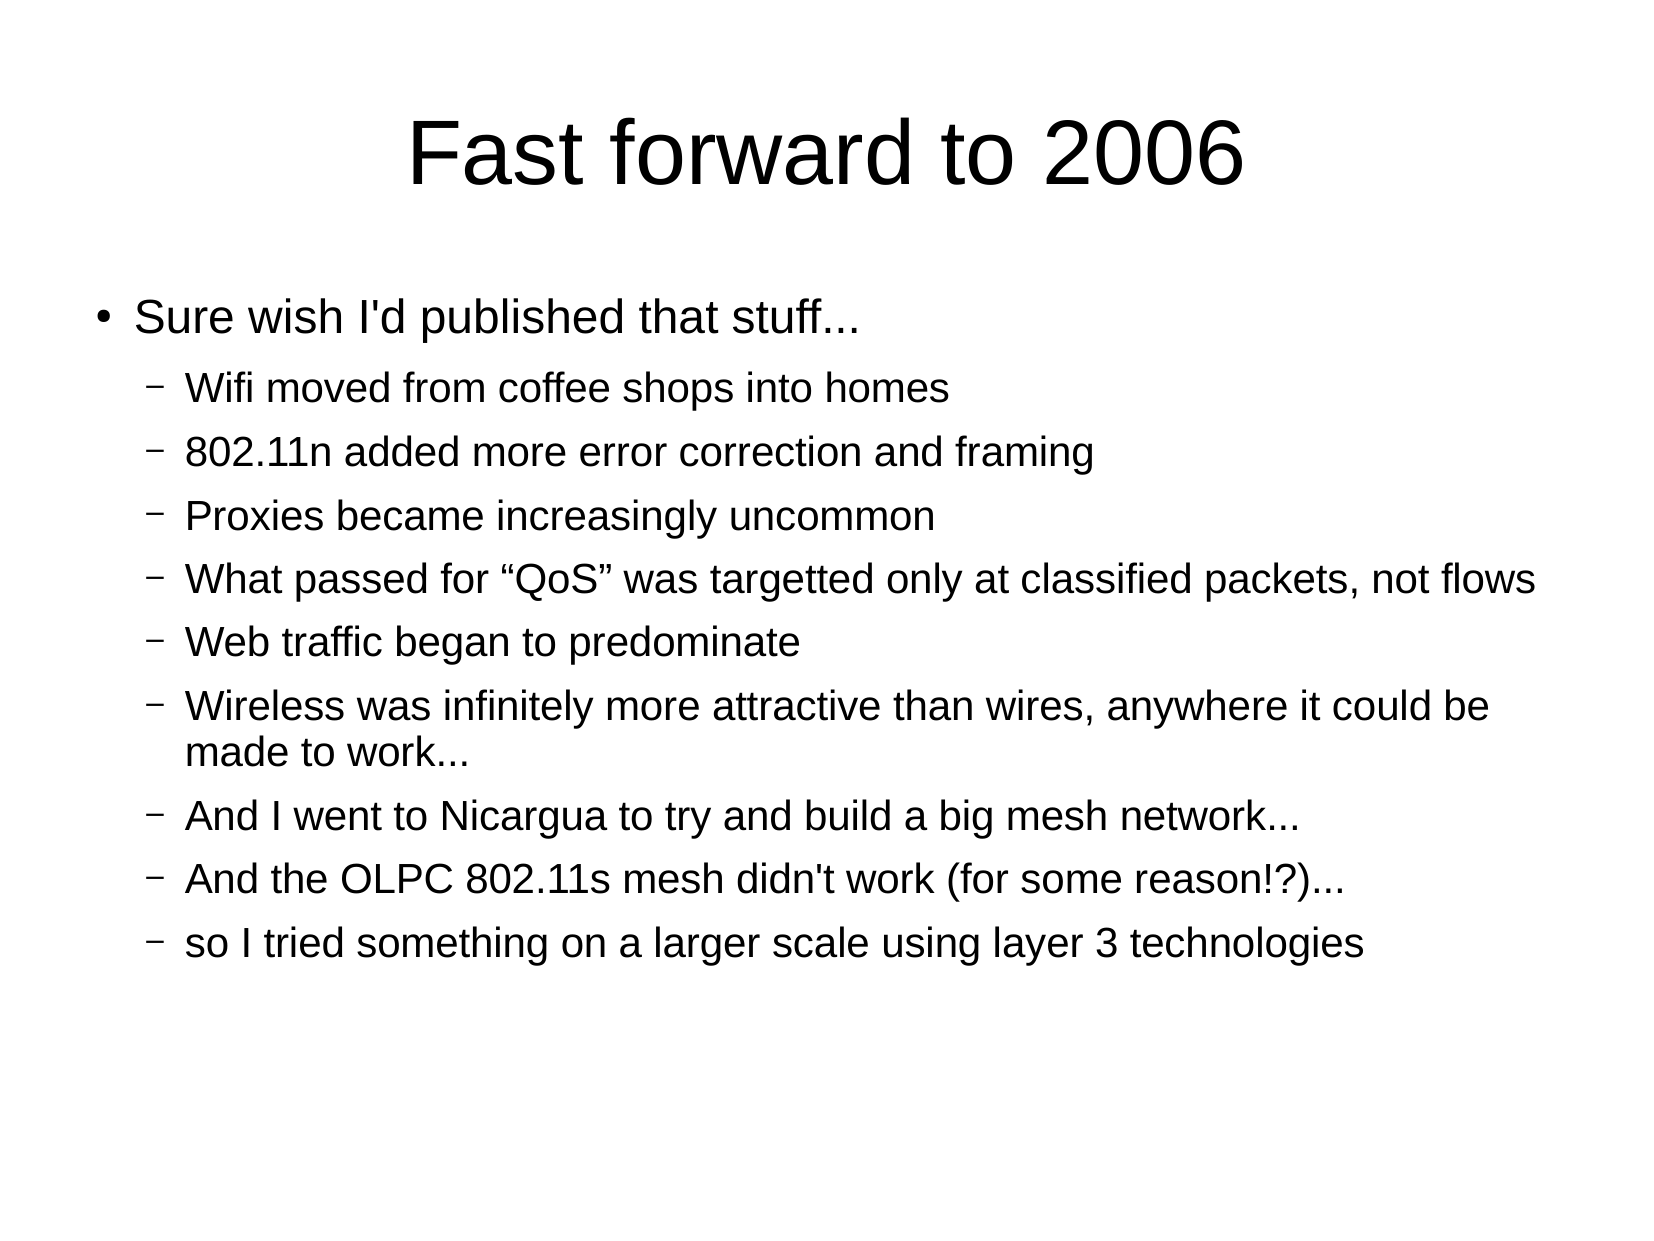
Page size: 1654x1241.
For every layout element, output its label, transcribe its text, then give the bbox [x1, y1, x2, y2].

list Sure wish I'd published that stuff... Wifi moved from coffee shops into homes 802.11n added more error correction and framing Proxies became increasingly uncommon What passed for “QoS” was targetted only at classified packets, not flows Web traffic began to predominate Wireless was infinitely more attractive than wires, anywhere it could be made to work... And I went to Nicargua to try and build a big mesh network... And the OLPC 802.11s mesh didn't work (for some reason!?)... so I tried something on a larger scale using layer 3 technologies [82, 290, 1538, 1010]
title Fast forward to 2006 [82, 49, 1571, 257]
